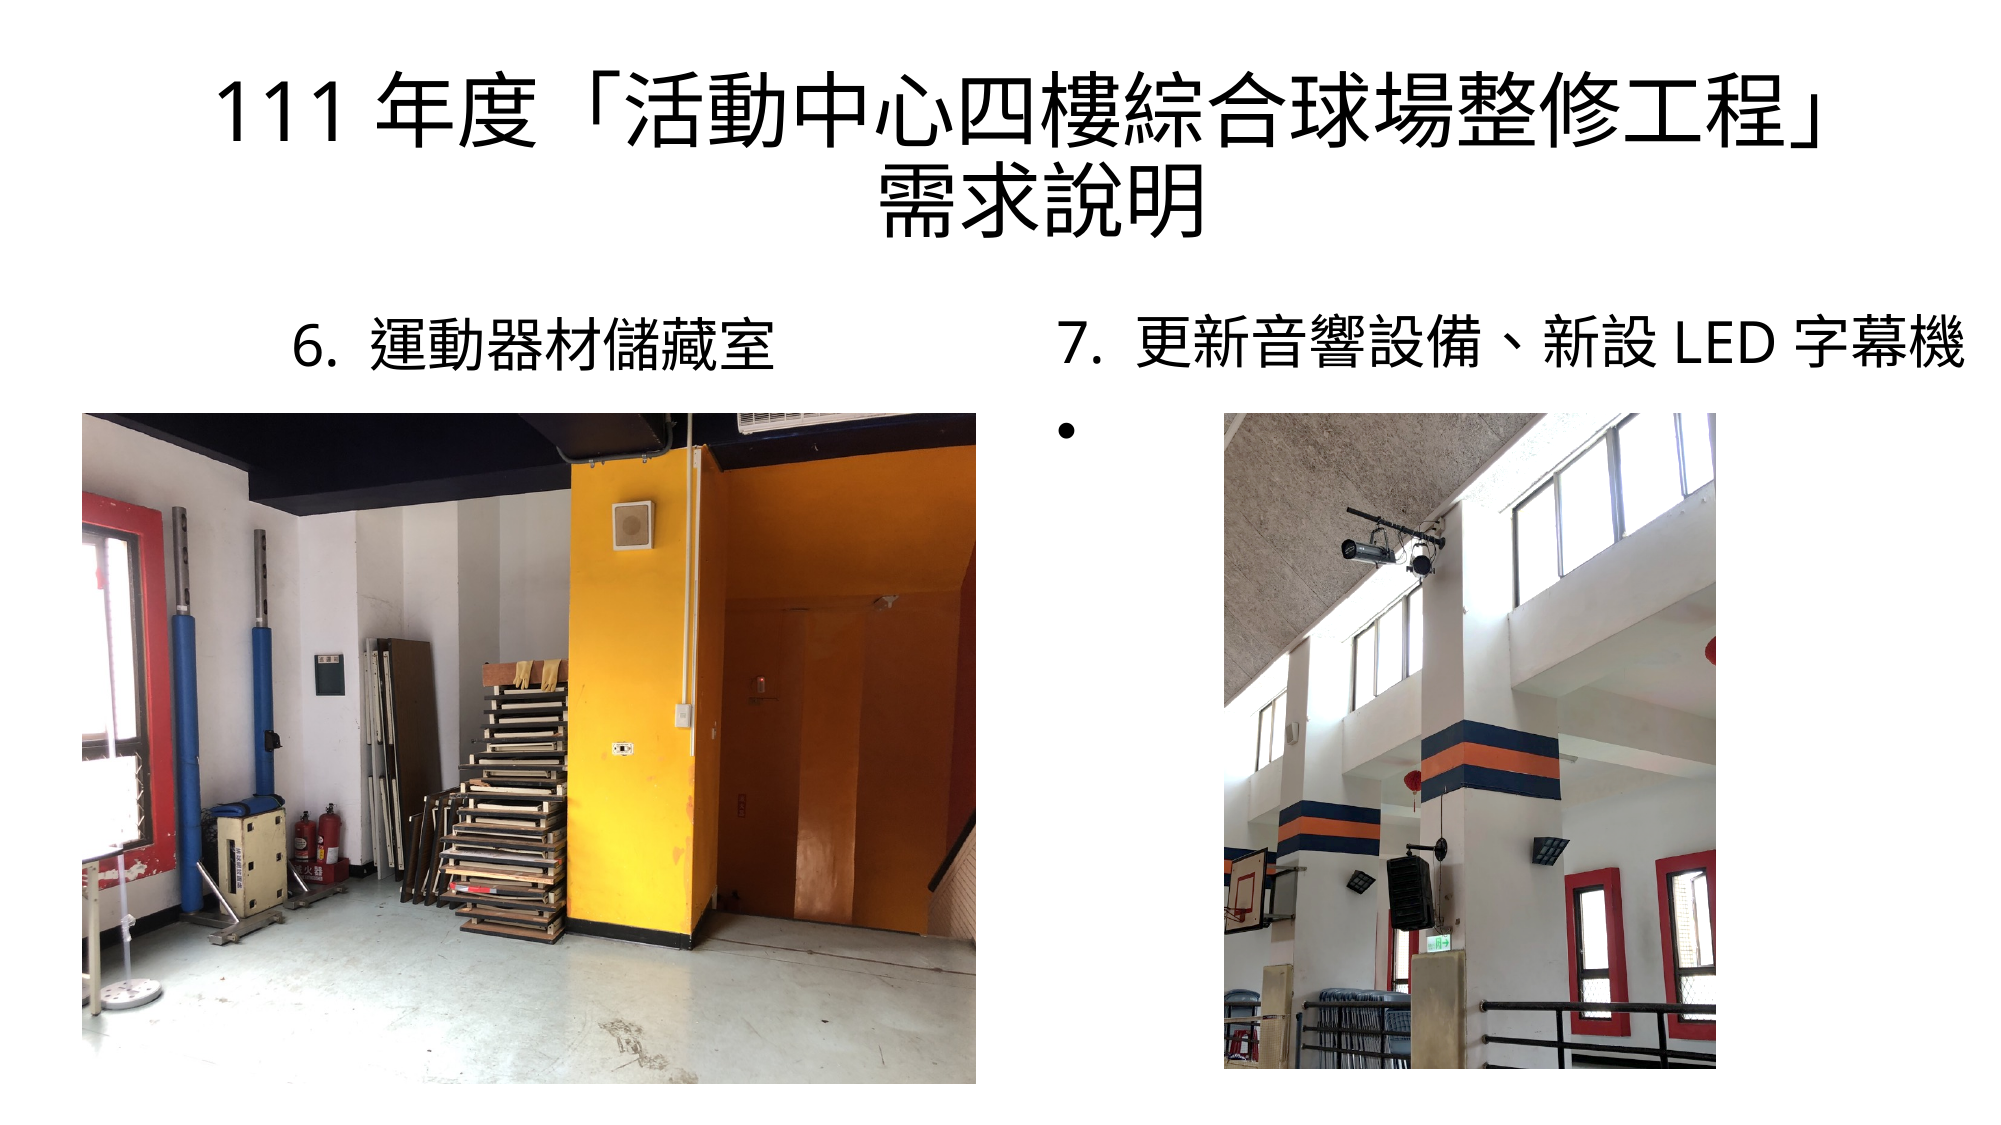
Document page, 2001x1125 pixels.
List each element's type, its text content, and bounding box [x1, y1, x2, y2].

text_box 6. 運動器材儲藏室 [276, 309, 815, 413]
text_box 7. 更新音響設備、新設LED字幕機 [1041, 306, 2000, 444]
title 111年度「活動中心四樓綜合球場整修工程」 需求說明 [137, 59, 1946, 259]
picture [82, 413, 976, 1084]
picture [1224, 413, 1716, 1069]
